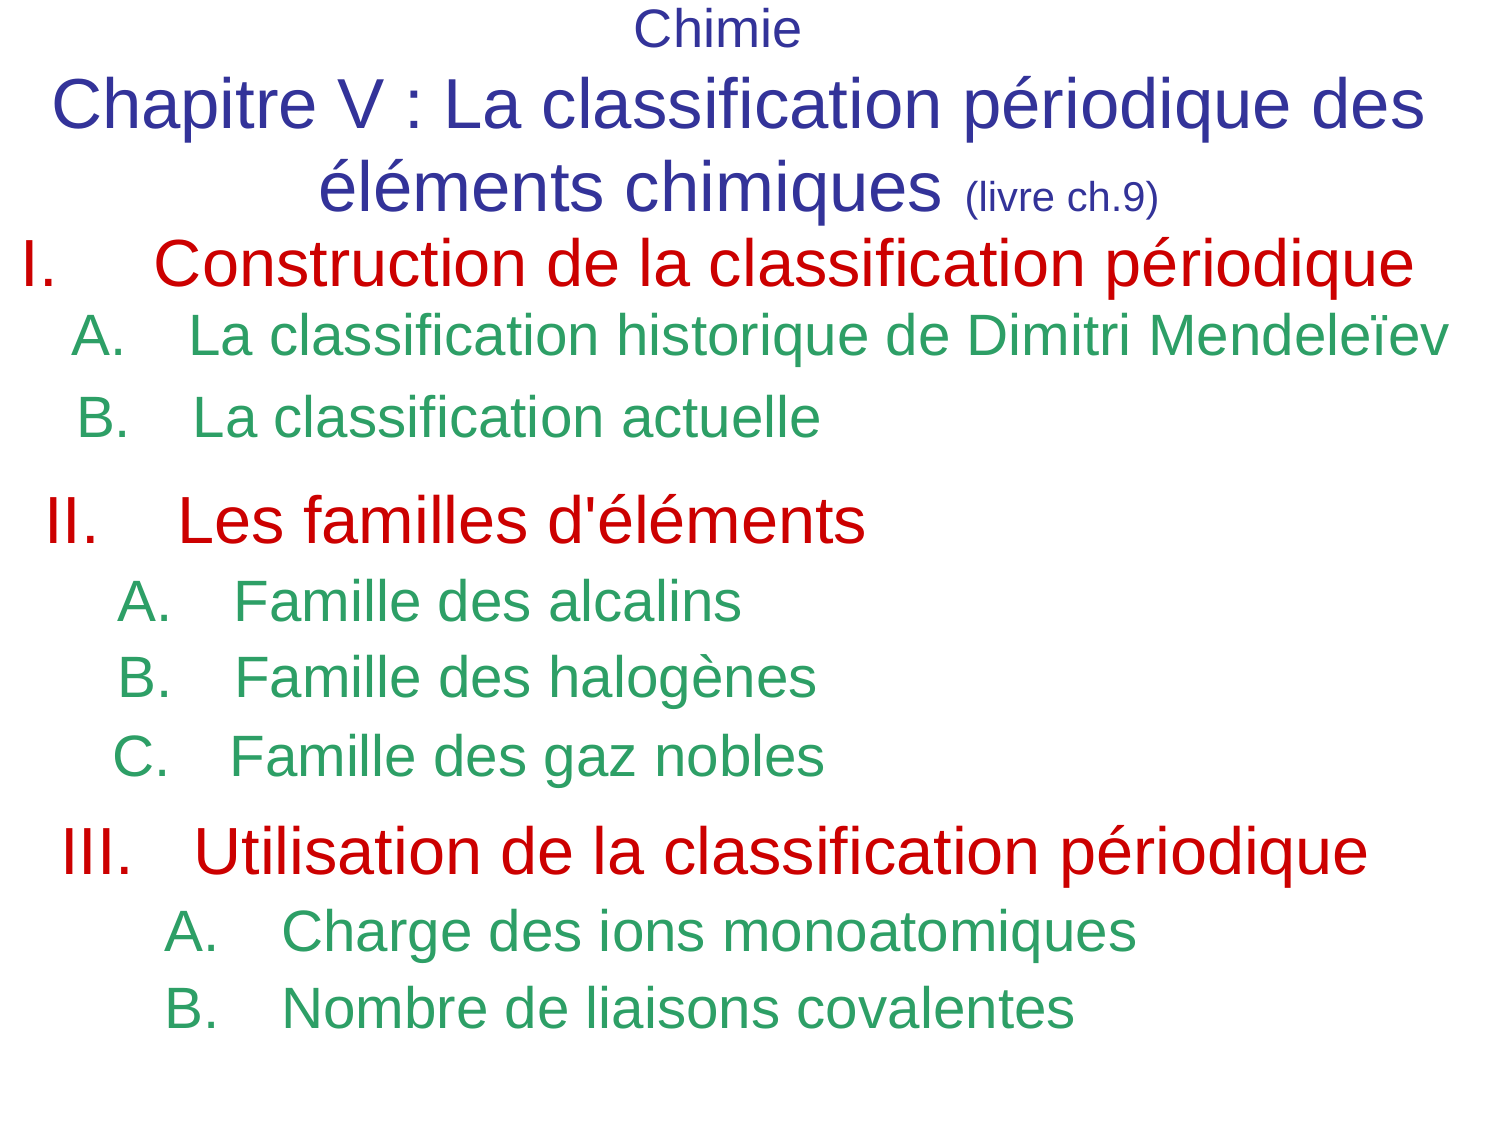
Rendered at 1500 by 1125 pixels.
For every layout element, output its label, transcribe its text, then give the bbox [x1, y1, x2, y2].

text_box A. Famille des alcalins [27, 555, 857, 631]
text_box B. La classification actuelle [0, 371, 1187, 485]
text_box B. Famille des halogènes [27, 631, 857, 756]
text_box III. Utilisation de la classification périodique [45, 799, 1500, 913]
text_box B. Nombre de liaisons covalentes [74, 998, 1500, 1075]
text_box II. Les familles d'éléments [29, 469, 1183, 582]
text_box A. Charge des ions monoatomiques [74, 885, 1500, 998]
list I. Construction de la classification périodique [5, 218, 1436, 289]
title Chimie Chapitre V : La classification périodique des éléments chimiques (livre ch.9) [0, 0, 1479, 235]
text_box C. Famille des gaz nobles [23, 710, 975, 804]
text_box A. La classification historique de Dimitri Mendeleïev [0, 289, 1477, 443]
